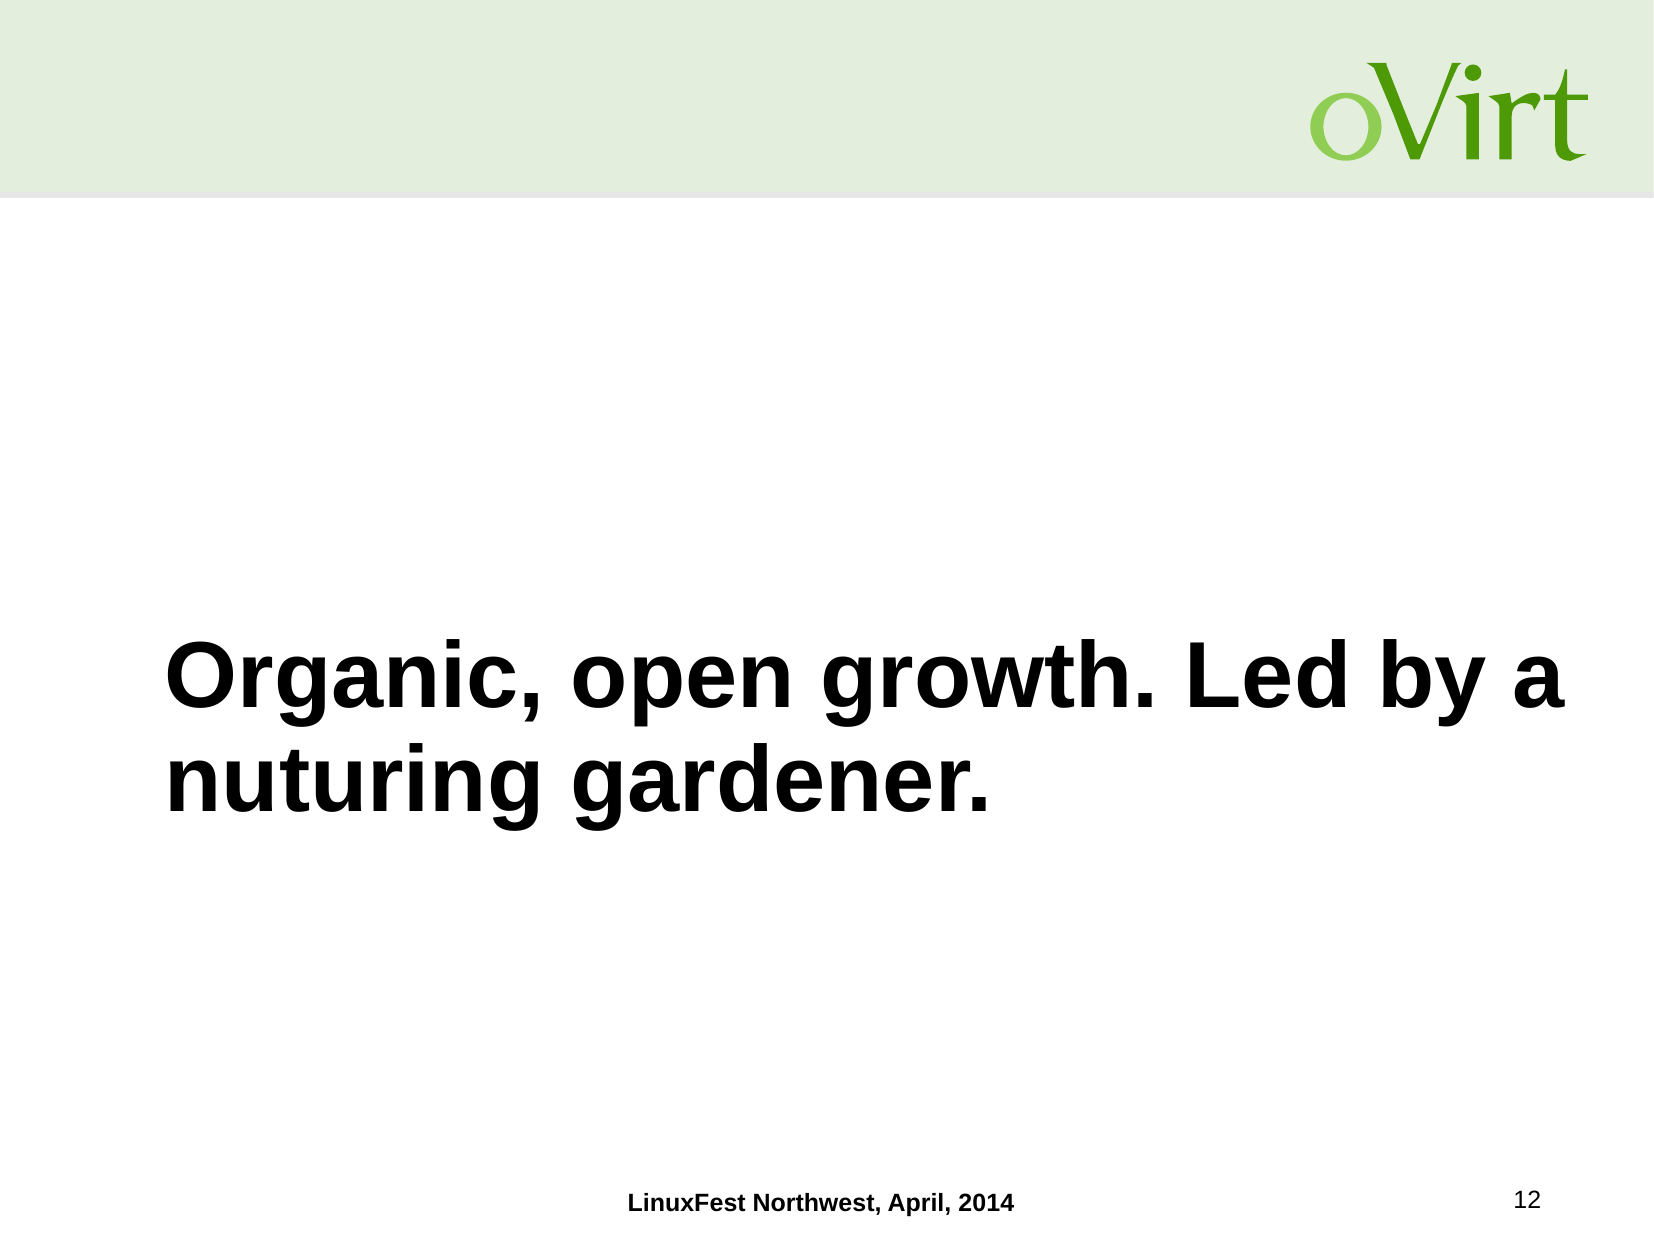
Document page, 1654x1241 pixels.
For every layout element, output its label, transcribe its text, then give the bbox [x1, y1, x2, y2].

text_box Organic, open growth. Led by a nuturing gardener. [150, 615, 1654, 839]
